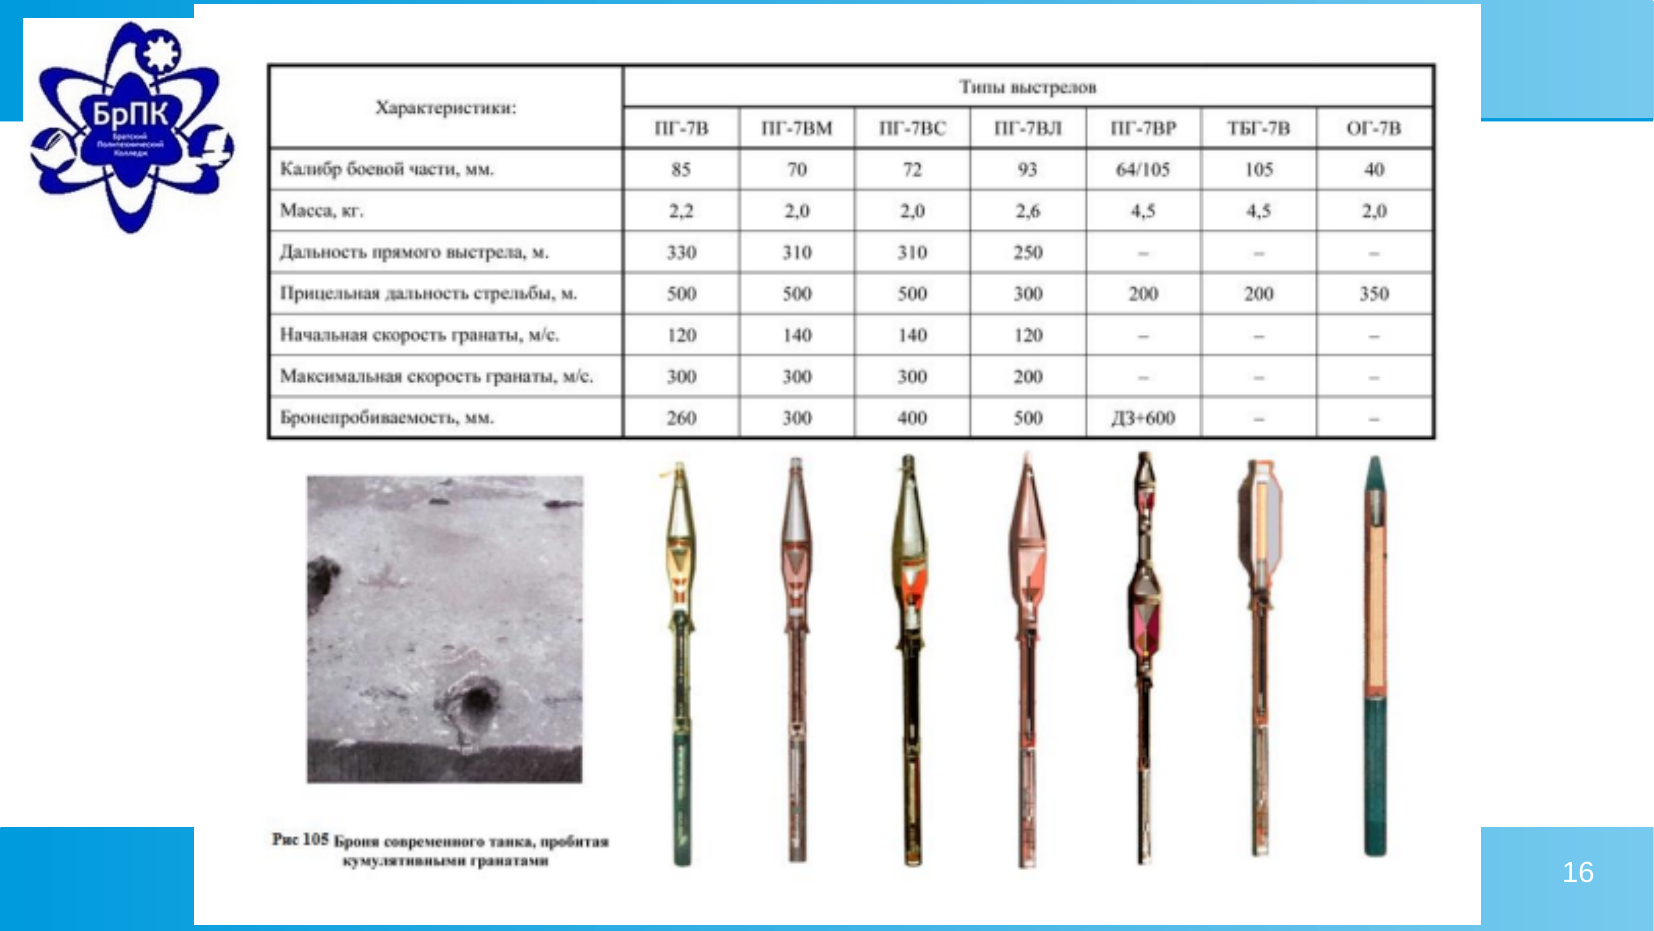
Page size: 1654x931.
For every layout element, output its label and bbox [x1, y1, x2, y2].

picture [23, 4, 1481, 925]
